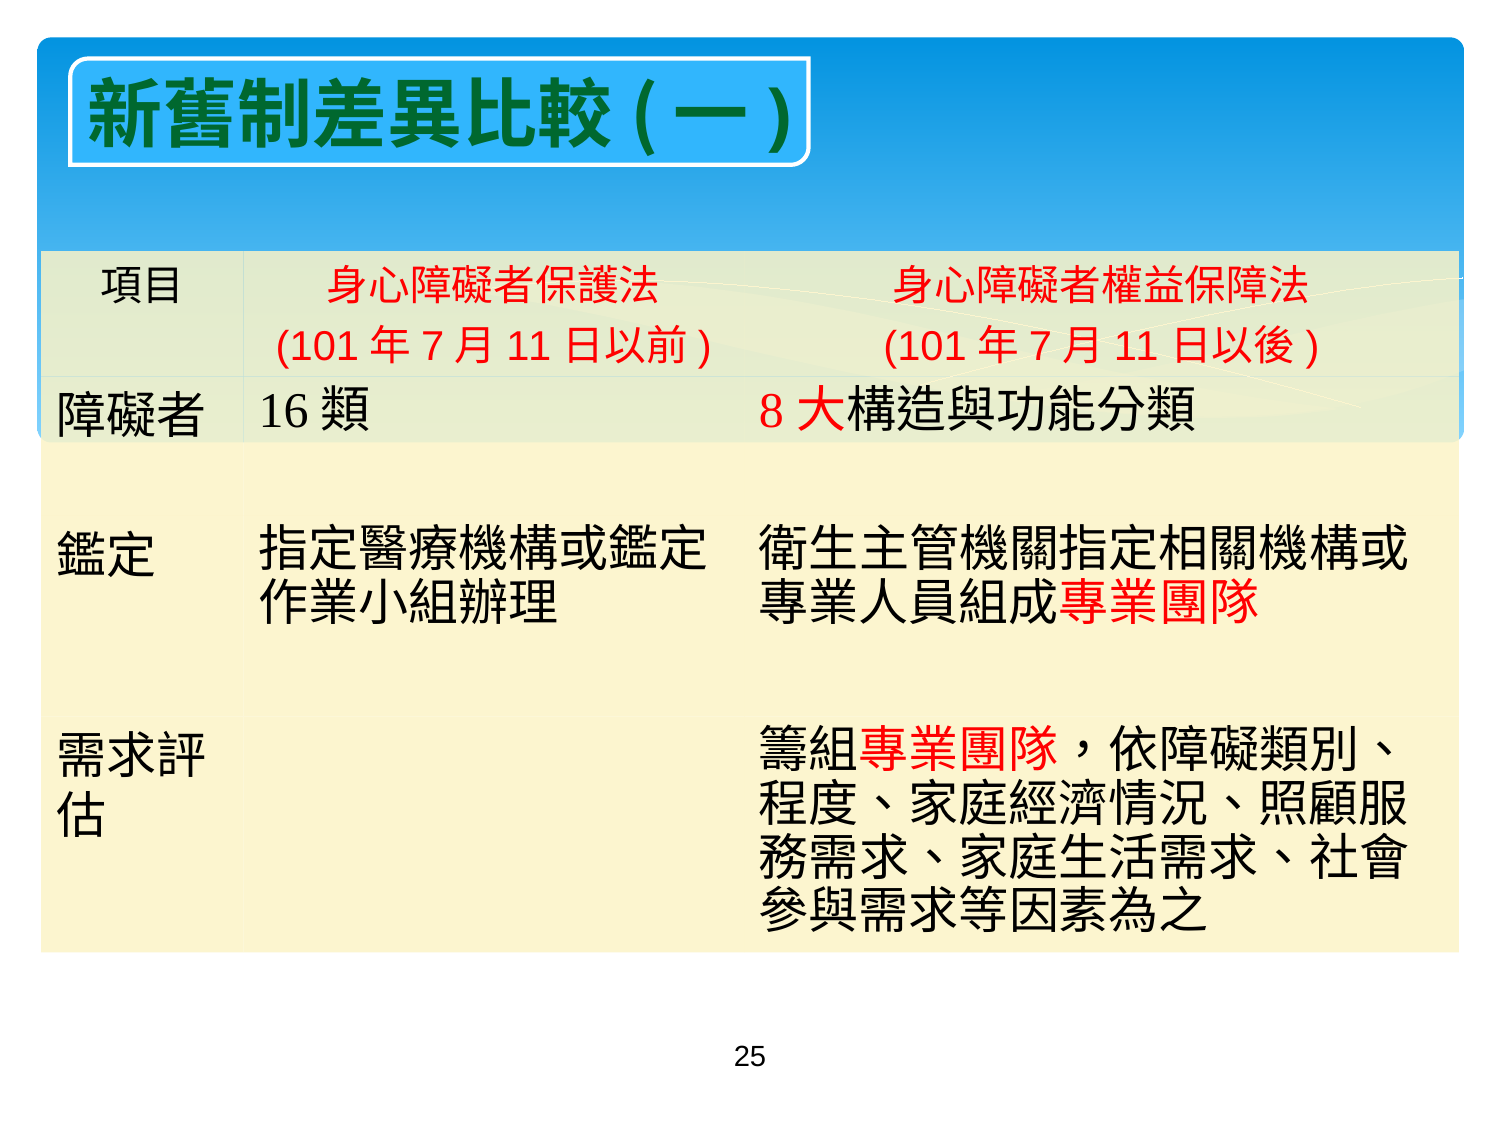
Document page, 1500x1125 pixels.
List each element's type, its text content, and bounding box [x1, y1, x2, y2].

table_cell 指定醫療機構或鑑定作業小組辦理 [243, 516, 744, 716]
table_cell 16類 [243, 377, 744, 516]
picture [84, 57, 810, 63]
table_cell 衛生主管機關指定相關機構或專業人員組成專業團隊 [744, 516, 1459, 716]
table_header 項目 [41, 251, 243, 377]
table_header 身心障礙者權益保障法 (101年7月11日以後) [744, 251, 1459, 377]
table_cell 需求評估 [41, 716, 243, 952]
table_cell 障礙者 [41, 377, 243, 516]
table_cell 8大構造與功能分類 [744, 377, 1459, 516]
text_box 新舊制差異比較(一) [70, 58, 809, 165]
table_cell 籌組專業團隊，依障礙類別、程度、家庭經濟情況、照顧服務需求、家庭生活需求、社會參與需求等因素為之 [744, 716, 1459, 952]
text_box <編號> [654, 1025, 846, 1086]
table_cell [243, 716, 744, 952]
table_header 身心障礙者保護法 (101年7月11日以前) [243, 251, 744, 377]
table_cell 鑑定 [41, 516, 243, 716]
